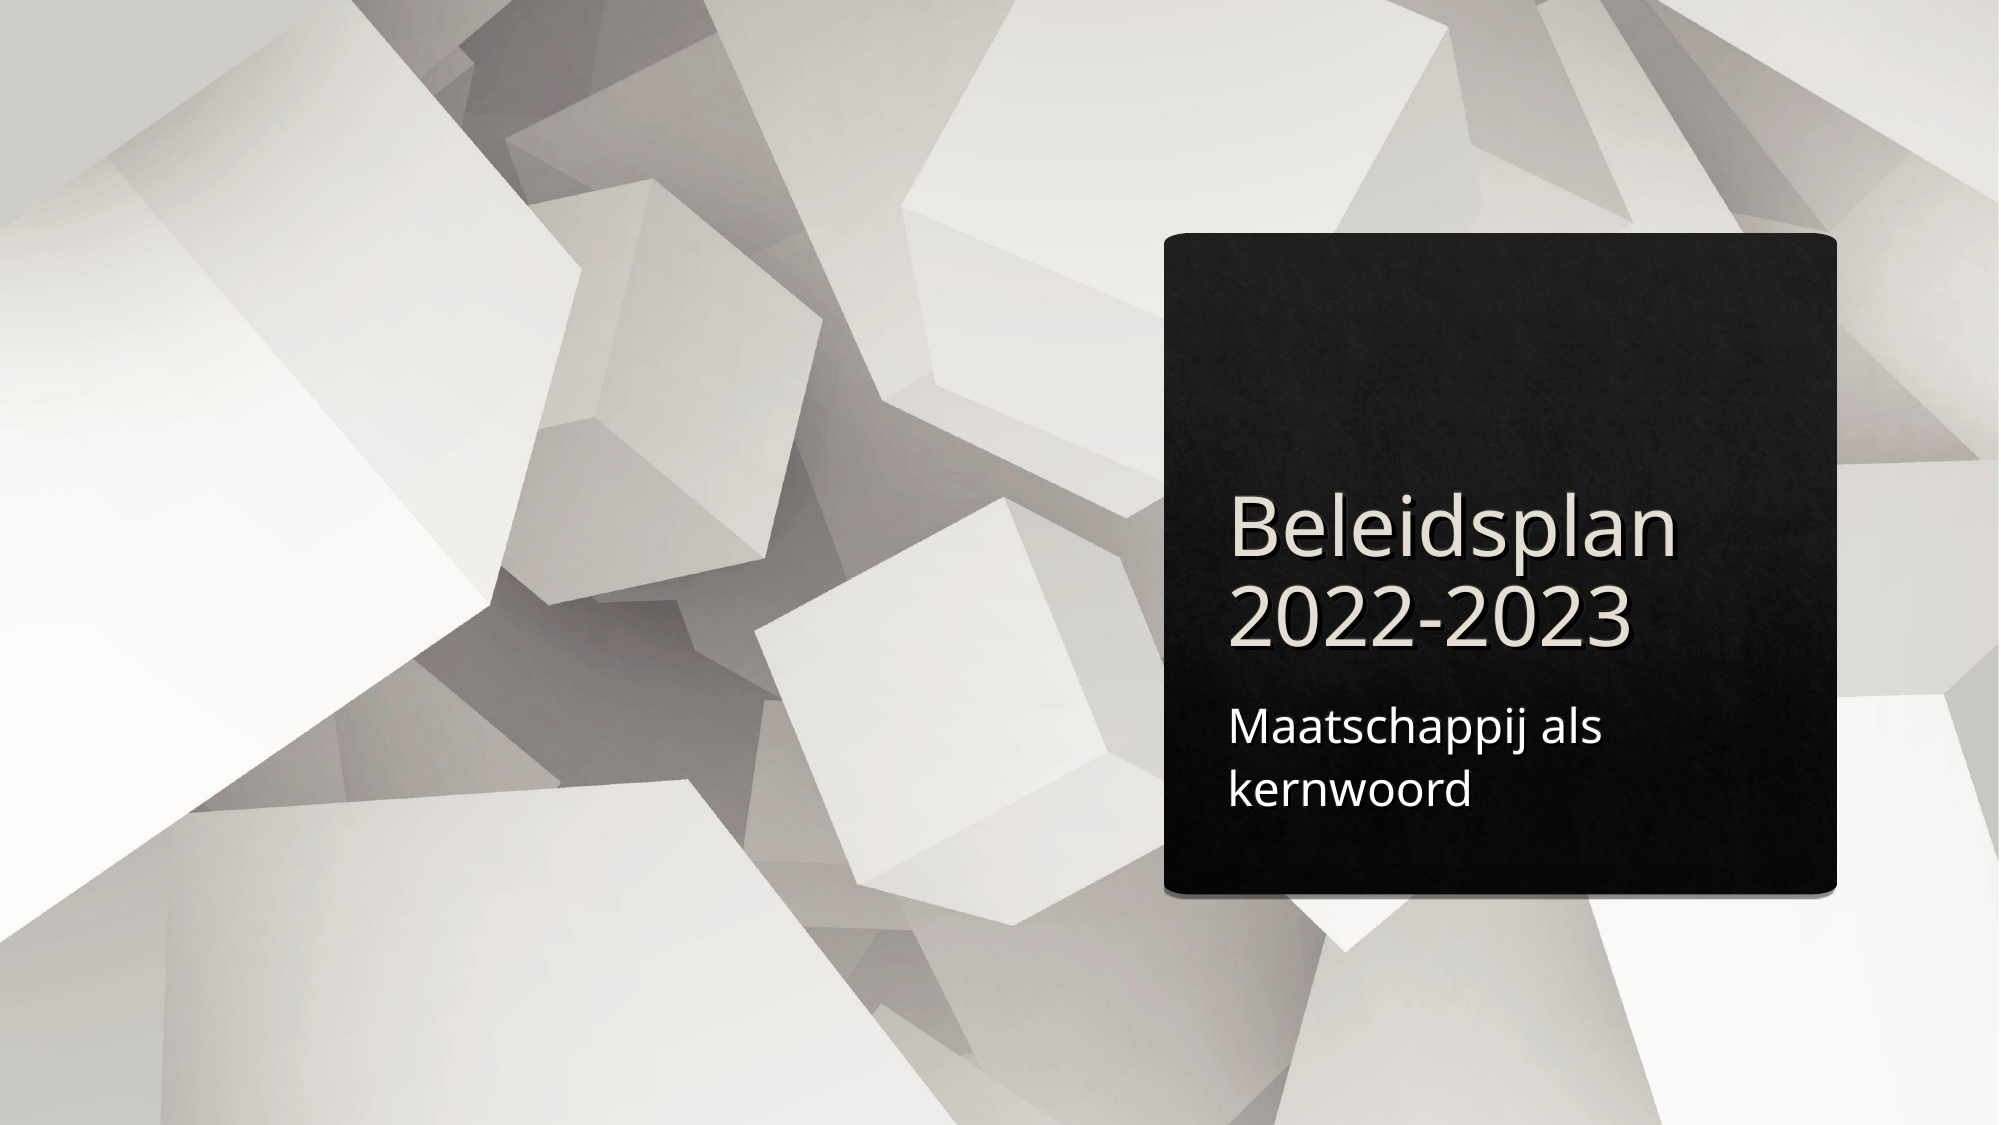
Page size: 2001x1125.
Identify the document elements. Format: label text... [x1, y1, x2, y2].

subtitle Maatschappij als kernwoord [1212, 682, 1784, 851]
title Beleidsplan 2022-2023 [1212, 274, 1784, 672]
picture [0, 0, 2000, 1125]
text_box [1164, 233, 1837, 895]
